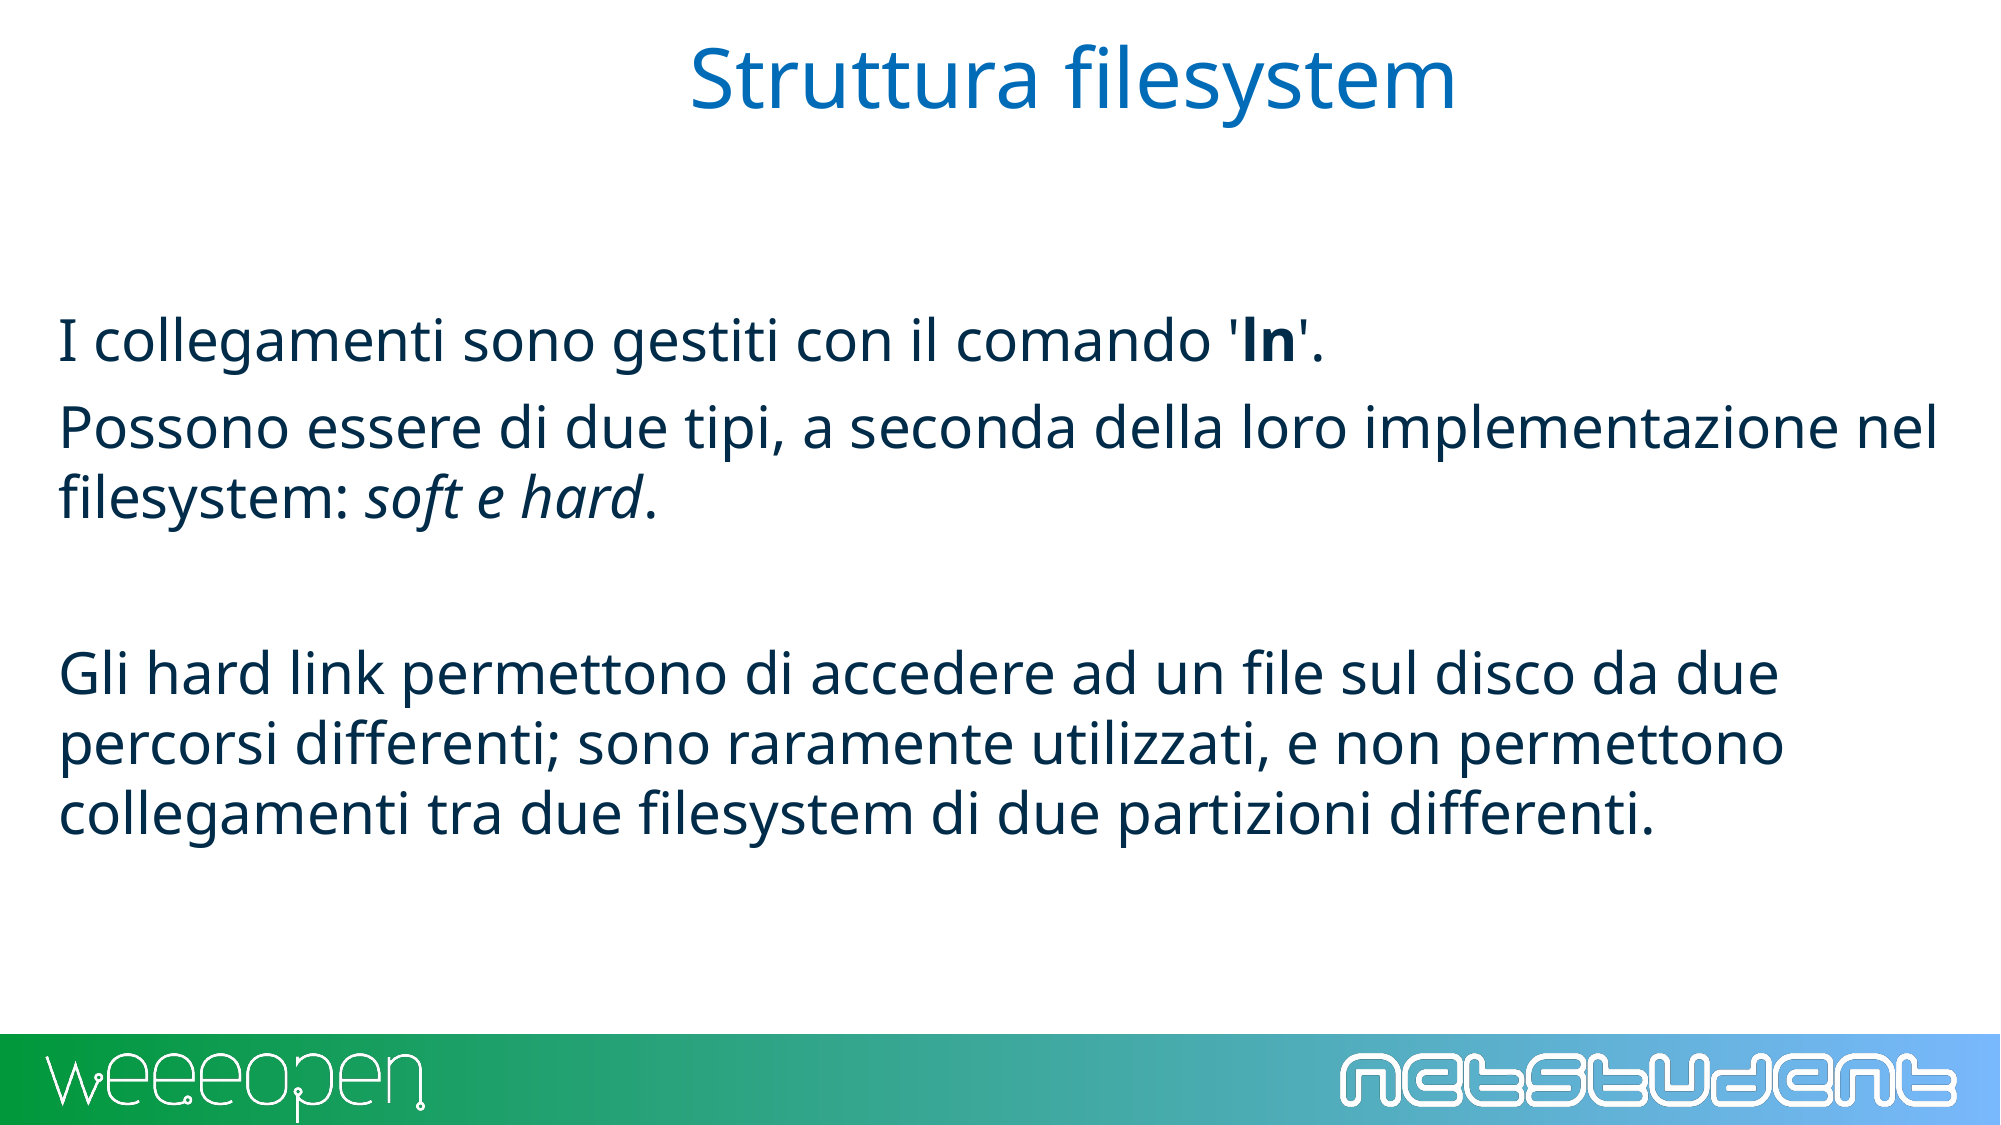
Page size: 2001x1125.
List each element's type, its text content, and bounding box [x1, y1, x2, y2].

title Struttura filesystem [43, 29, 1959, 247]
picture [1340, 1053, 1957, 1107]
picture [45, 1053, 425, 1123]
list I collegamenti sono gestiti con il comando 'ln'. Possono essere di due tipi, a seconda della loro implementazione nel filesystem: soft e hard. Gli hard link permettono di accedere ad un file sul disco da due percorsi differenti; sono raramente utilizzati, e non permettono collegamenti tra due filesystem di due partizioni differenti. [43, 295, 1959, 1010]
